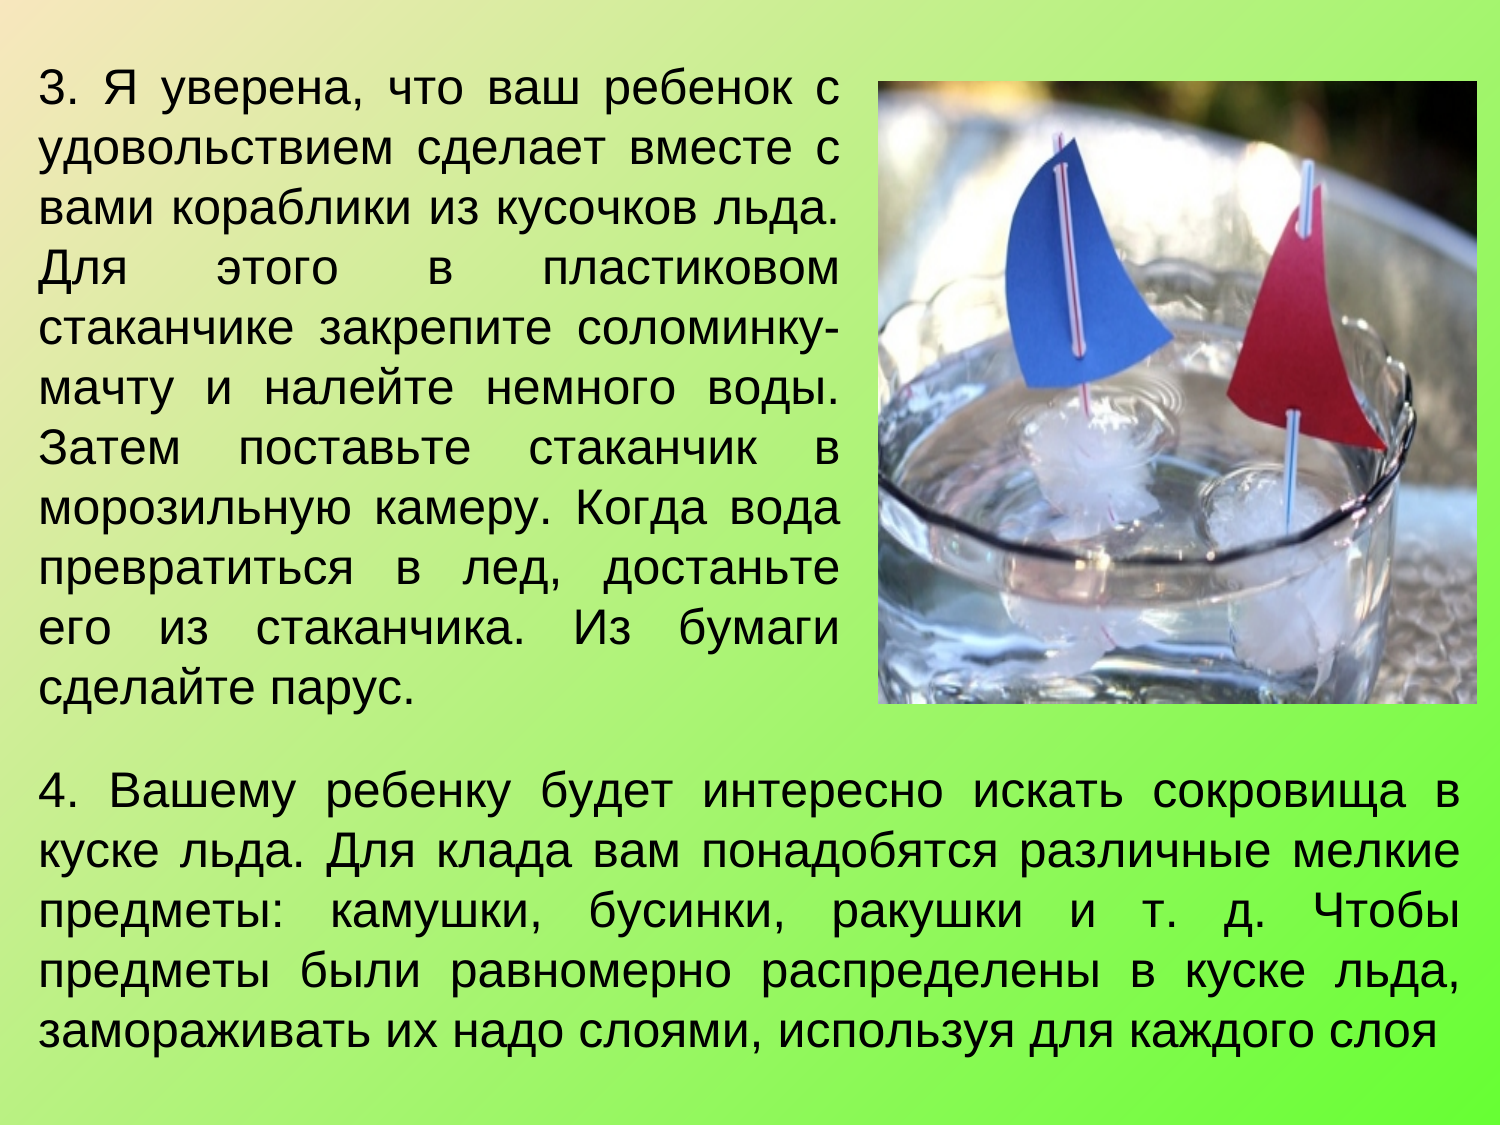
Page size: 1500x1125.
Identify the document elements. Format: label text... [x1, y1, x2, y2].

text_box 3. Я уверена, что ваш ребенок с удовольствием сделает вместе с вами кораблики из кусочков льда. Для этого в пластиковом стаканчике закрепите соломинку-мачту и налейте немного воды. Затем поставьте стаканчик в морозильную камеру. Когда вода превратиться в лед, достаньте его из стаканчика. Из бумаги сделайте парус. [23, 46, 856, 723]
picture [878, 81, 1477, 704]
text_box 4. Вашему ребенку будет интересно искать сокровища в куске льда. Для клада вам понадобятся различные мелкие предметы: камушки, бусинки, ракушки и т. д. Чтобы предметы были равномерно распределены в куске льда, замораживать их надо слоями, используя для каждого слоя [23, 749, 1477, 1066]
